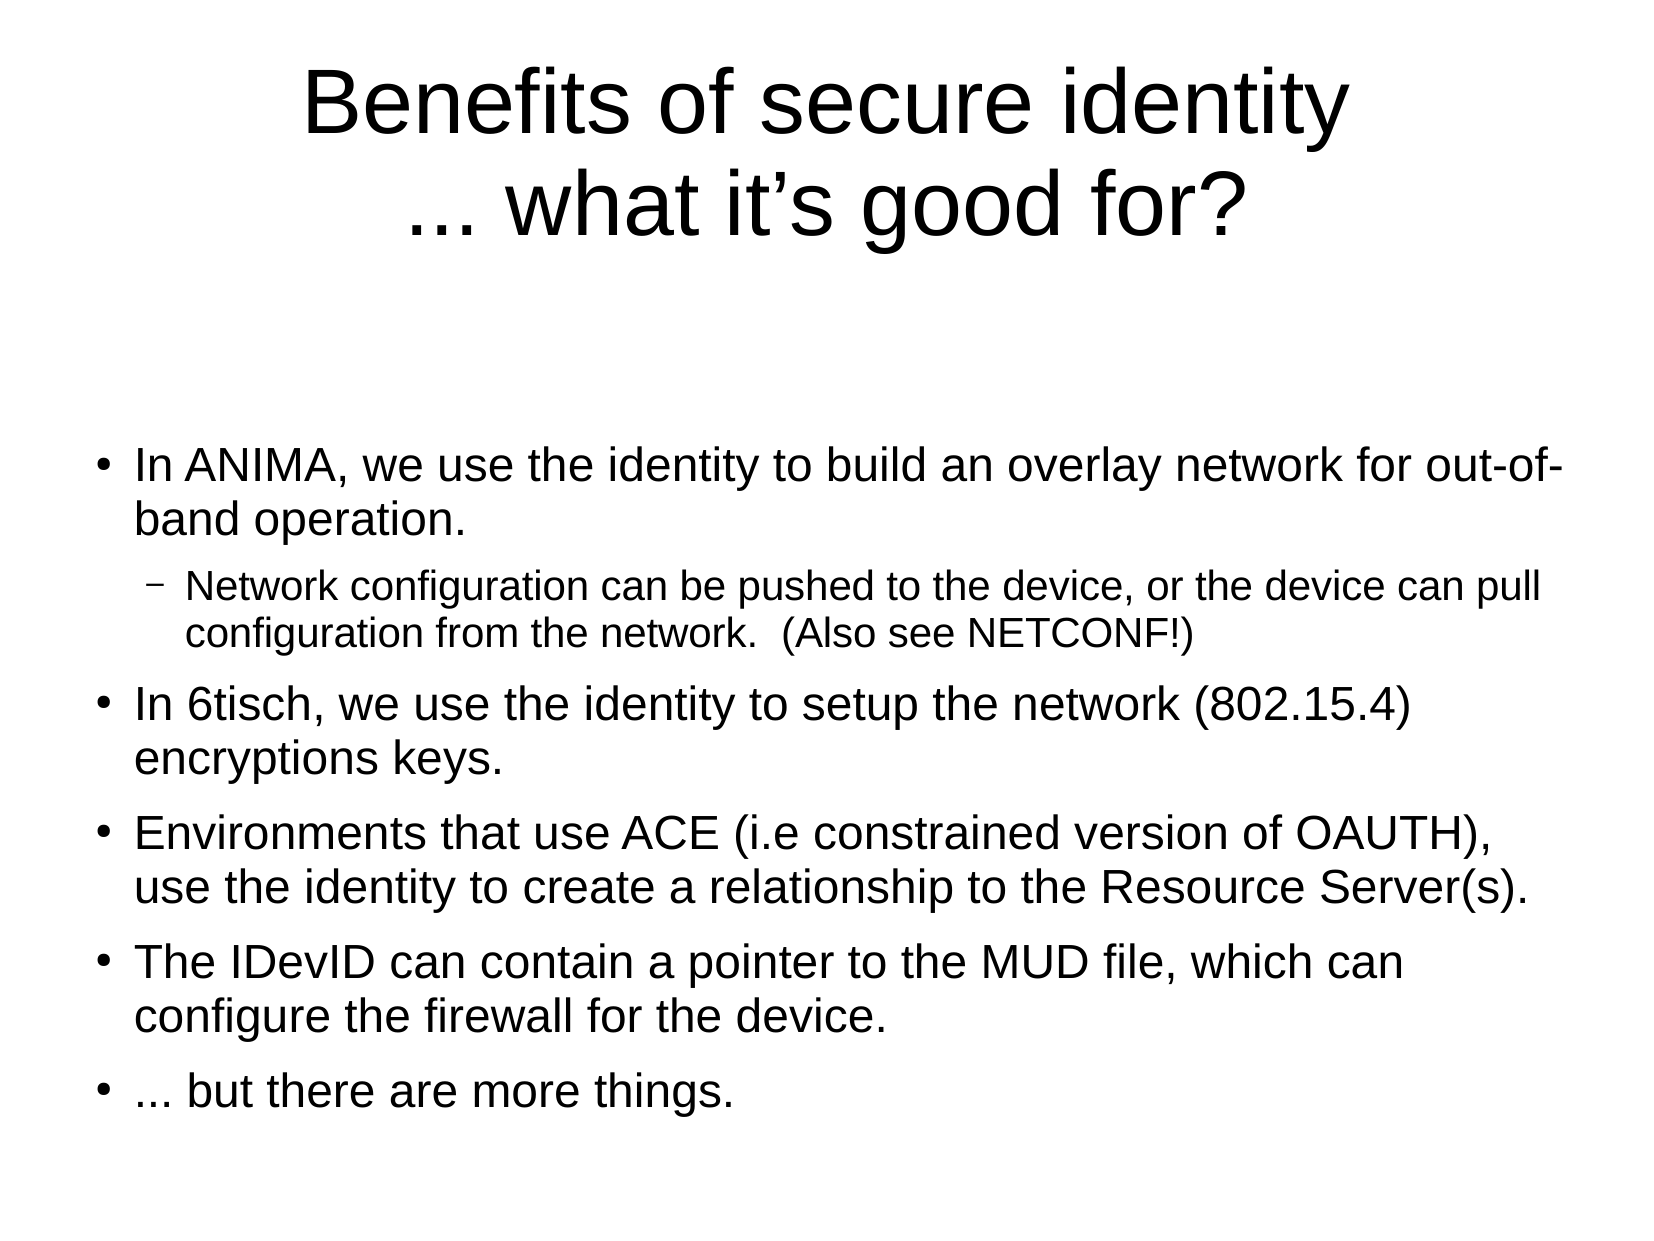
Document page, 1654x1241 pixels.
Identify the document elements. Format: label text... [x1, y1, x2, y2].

title Benefits of secure identity ... what it’s good for? [82, 49, 1571, 257]
list In ANIMA, we use the identity to build an overlay network for out-of-band operation. Network configuration can be pushed to the device, or the device can pull configuration from the network. (Also see NETCONF!) In 6tisch, we use the identity to setup the network (802.15.4) encryptions keys. Environments that use ACE (i.e constrained version of OAUTH), use the identity to create a relationship to the Resource Server(s). The IDevID can contain a pointer to the MUD file, which can configure the firewall for the device. ... but there are more things. [82, 438, 1571, 1158]
